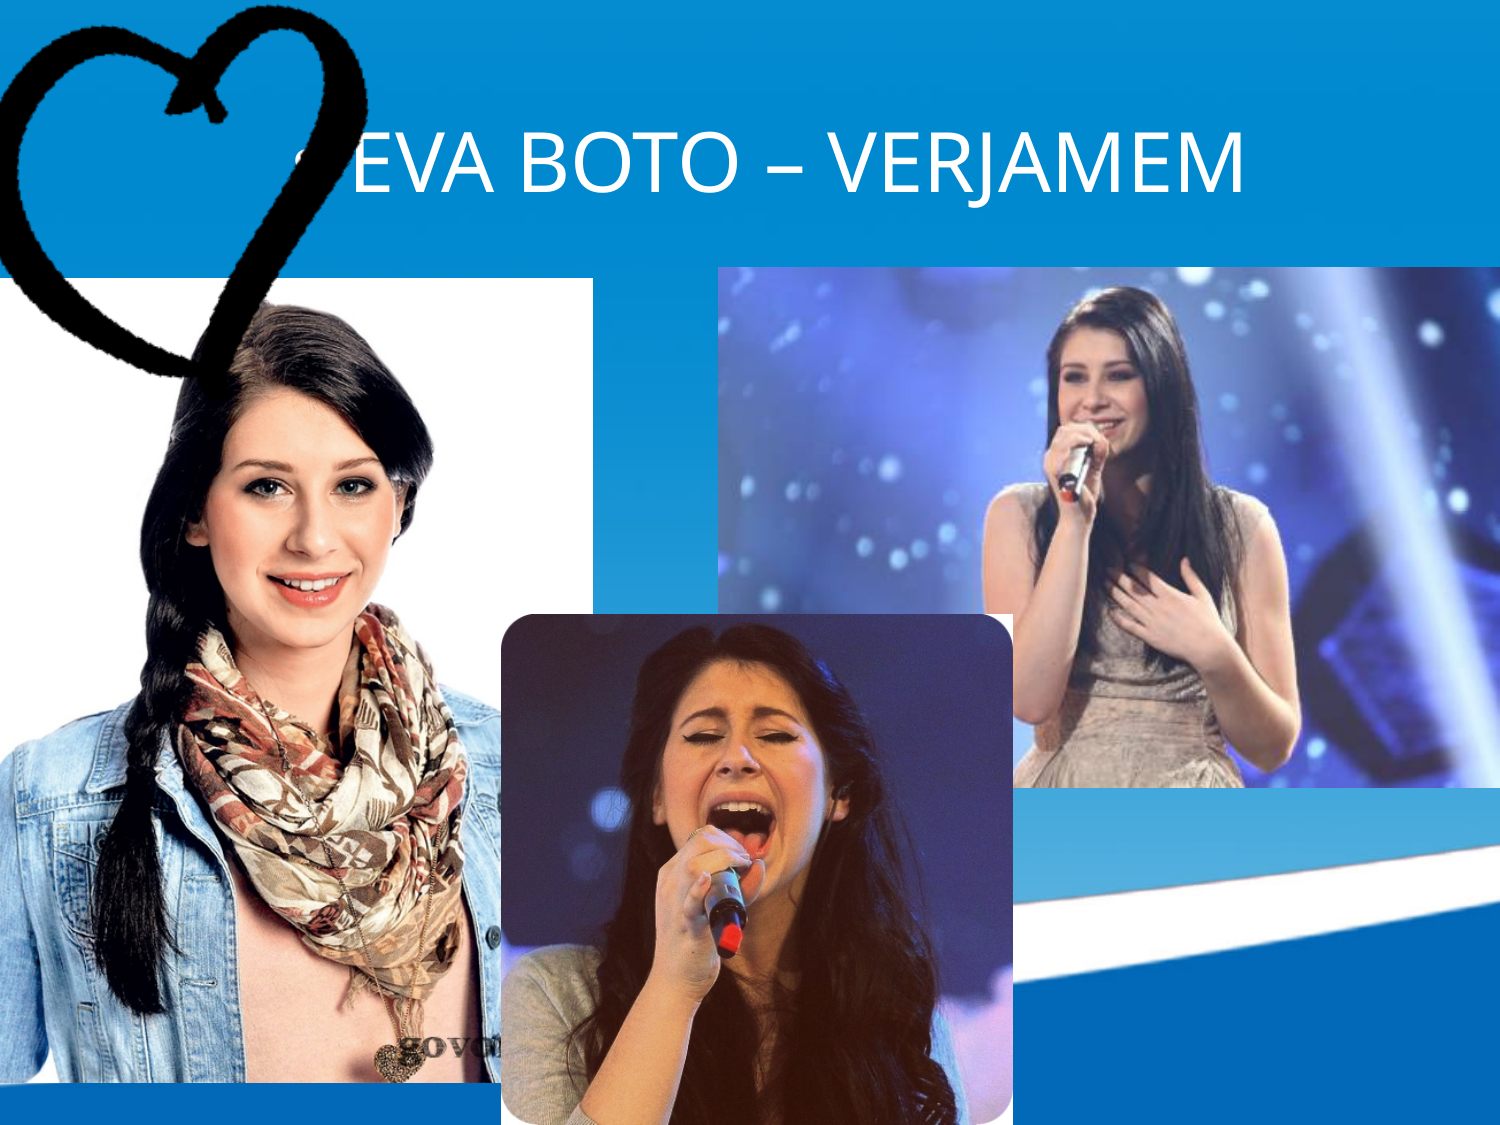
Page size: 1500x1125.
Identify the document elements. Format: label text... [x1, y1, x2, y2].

picture [0, 7, 1500, 1125]
list EVA BOTO – VERJAMEM [384, 101, 1500, 845]
